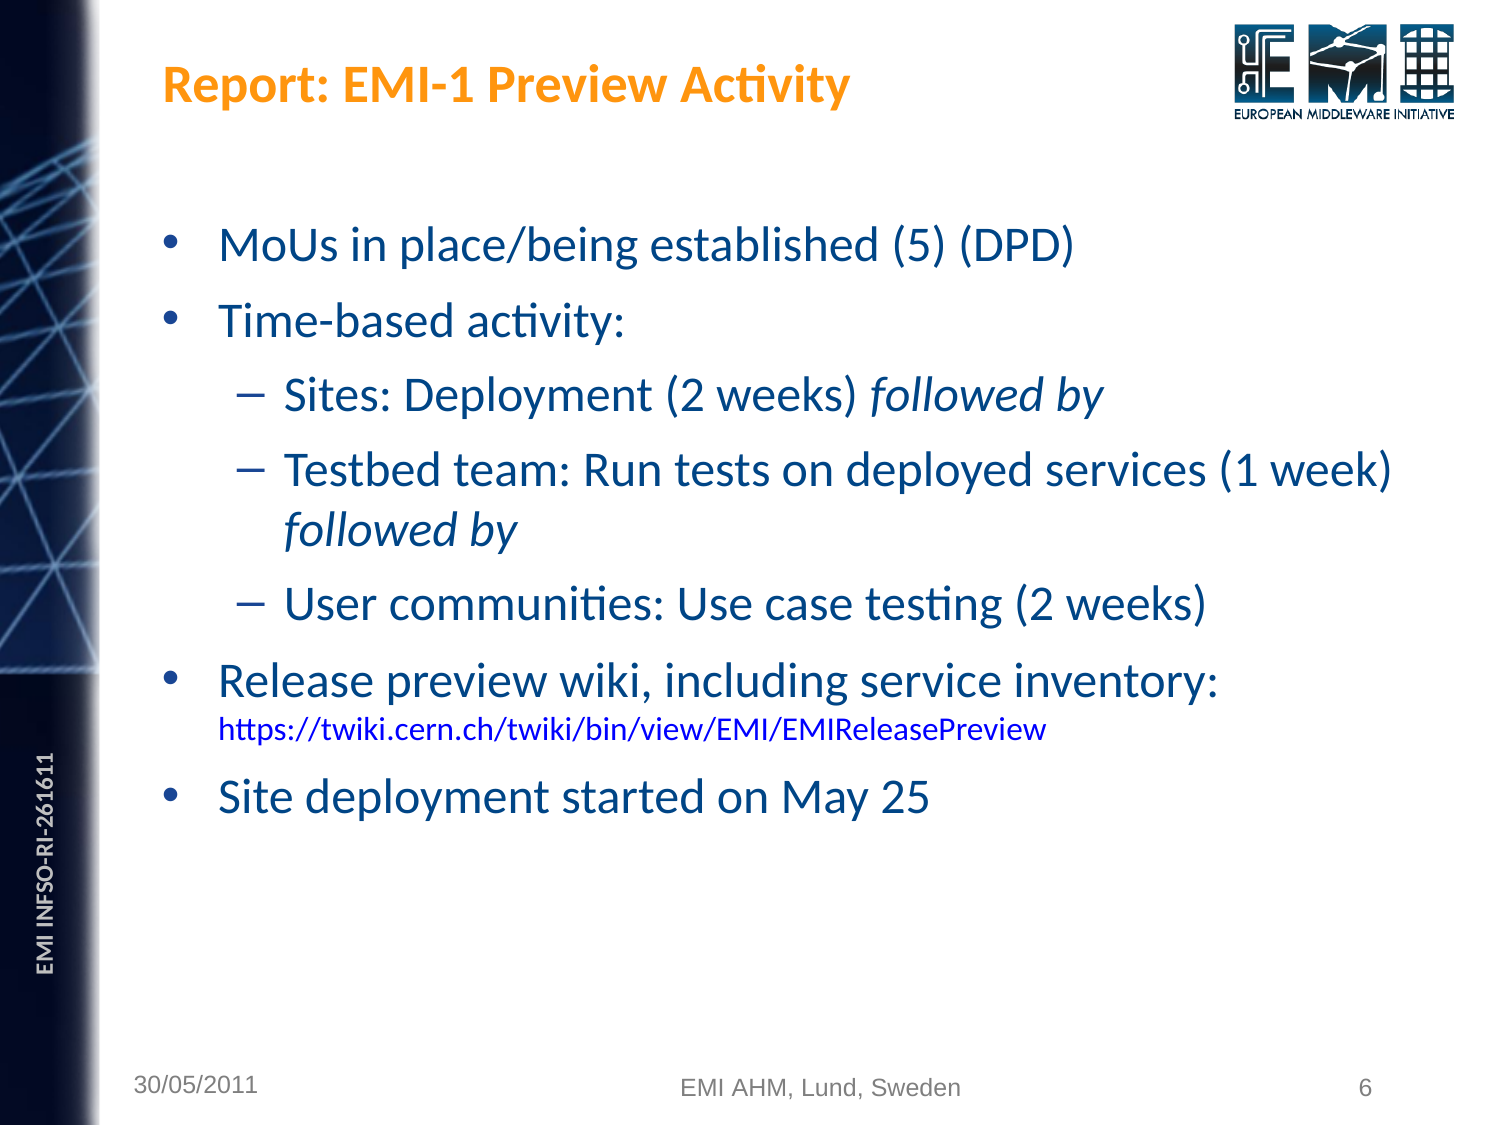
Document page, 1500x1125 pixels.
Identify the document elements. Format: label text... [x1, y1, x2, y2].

text_box <number> [1343, 1063, 1426, 1123]
text_box EMI AHM, Lund, Sweden [298, 1063, 1344, 1124]
text_box 30/05/2011 [118, 1061, 301, 1123]
list MoUs in place/being established (5) (DPD) Time-based activity: Sites: Deployment (2 weeks) followed by Testbed team: Run tests on deployed services (1 week) followed by User communities: Use case testing (2 weeks) Release preview wiki, including service inventory:https://twiki.cern.ch/twiki/bin/view/EMI/EMIReleasePreview Site deployment started on May 25 [147, 203, 1471, 1046]
text_box Report: EMI-1 Preview Activity [147, 40, 1195, 121]
picture [0, 0, 111, 1125]
picture [1185, 8, 1500, 140]
